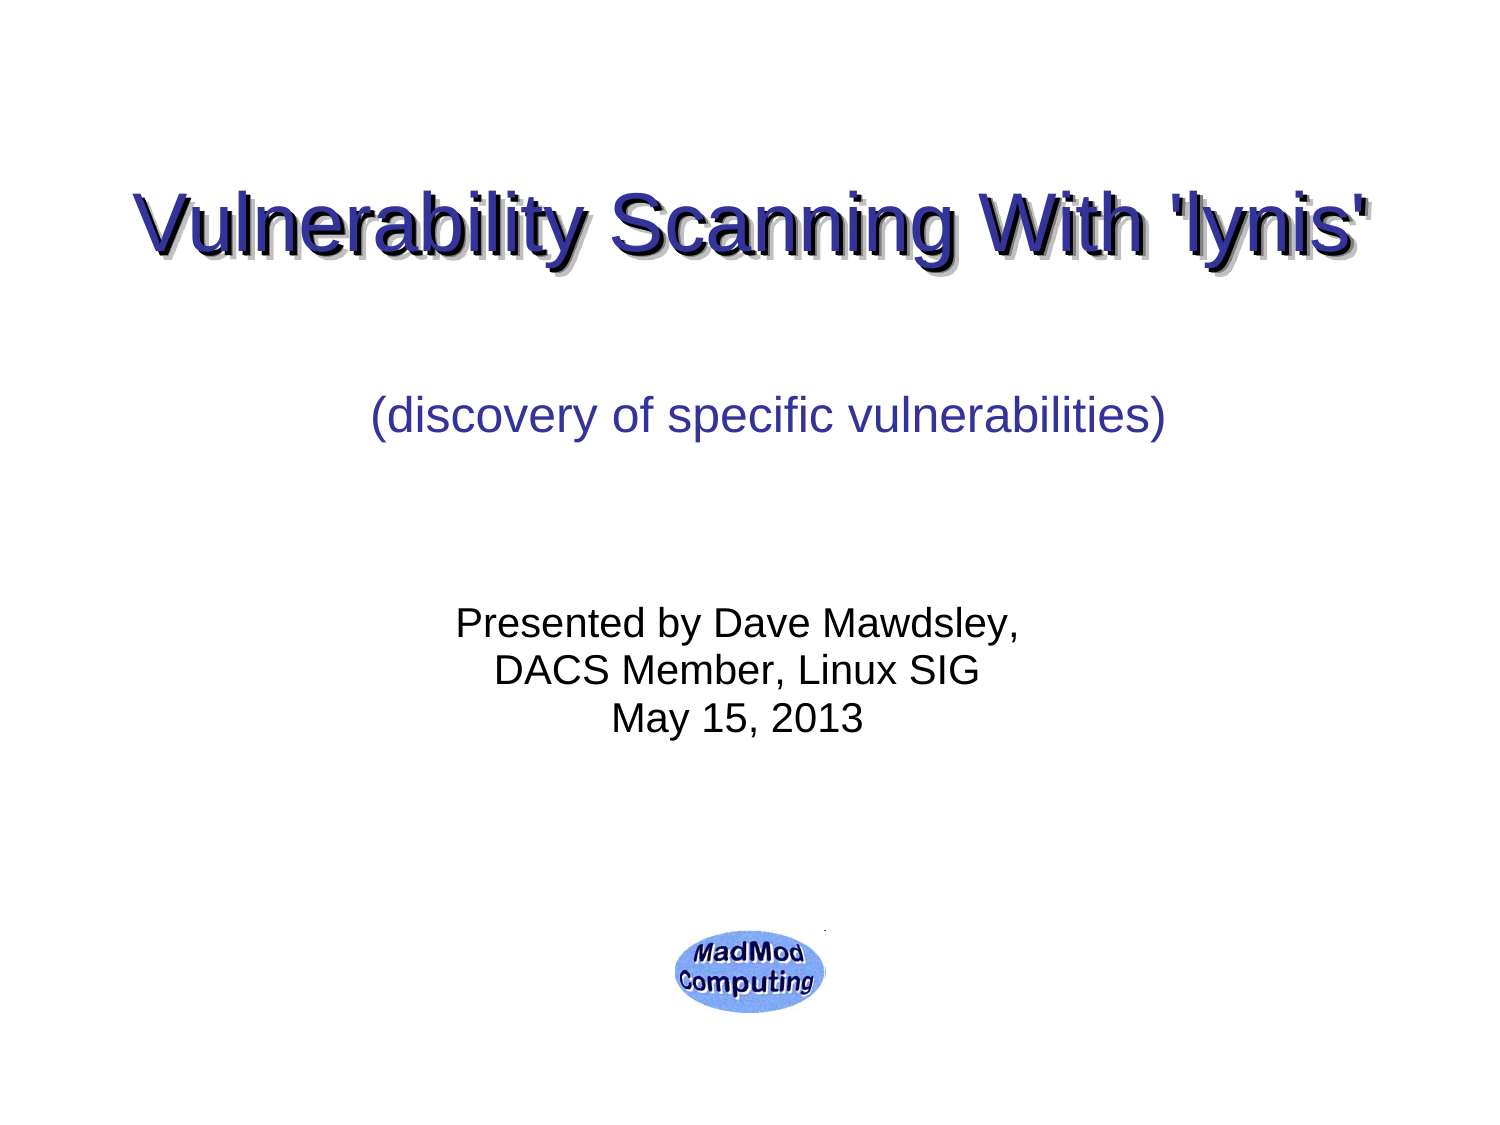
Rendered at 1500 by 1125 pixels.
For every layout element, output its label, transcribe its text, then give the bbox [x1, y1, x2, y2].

text_box (discovery of specific vulnerabilities) [224, 375, 1313, 451]
subtitle Presented by Dave Mawdsley, DACS Member, Linux SIG May 15, 2013 [350, 600, 1051, 768]
title Vulnerability Scanning With 'lynis' [112, 162, 1388, 284]
picture [675, 930, 826, 1013]
